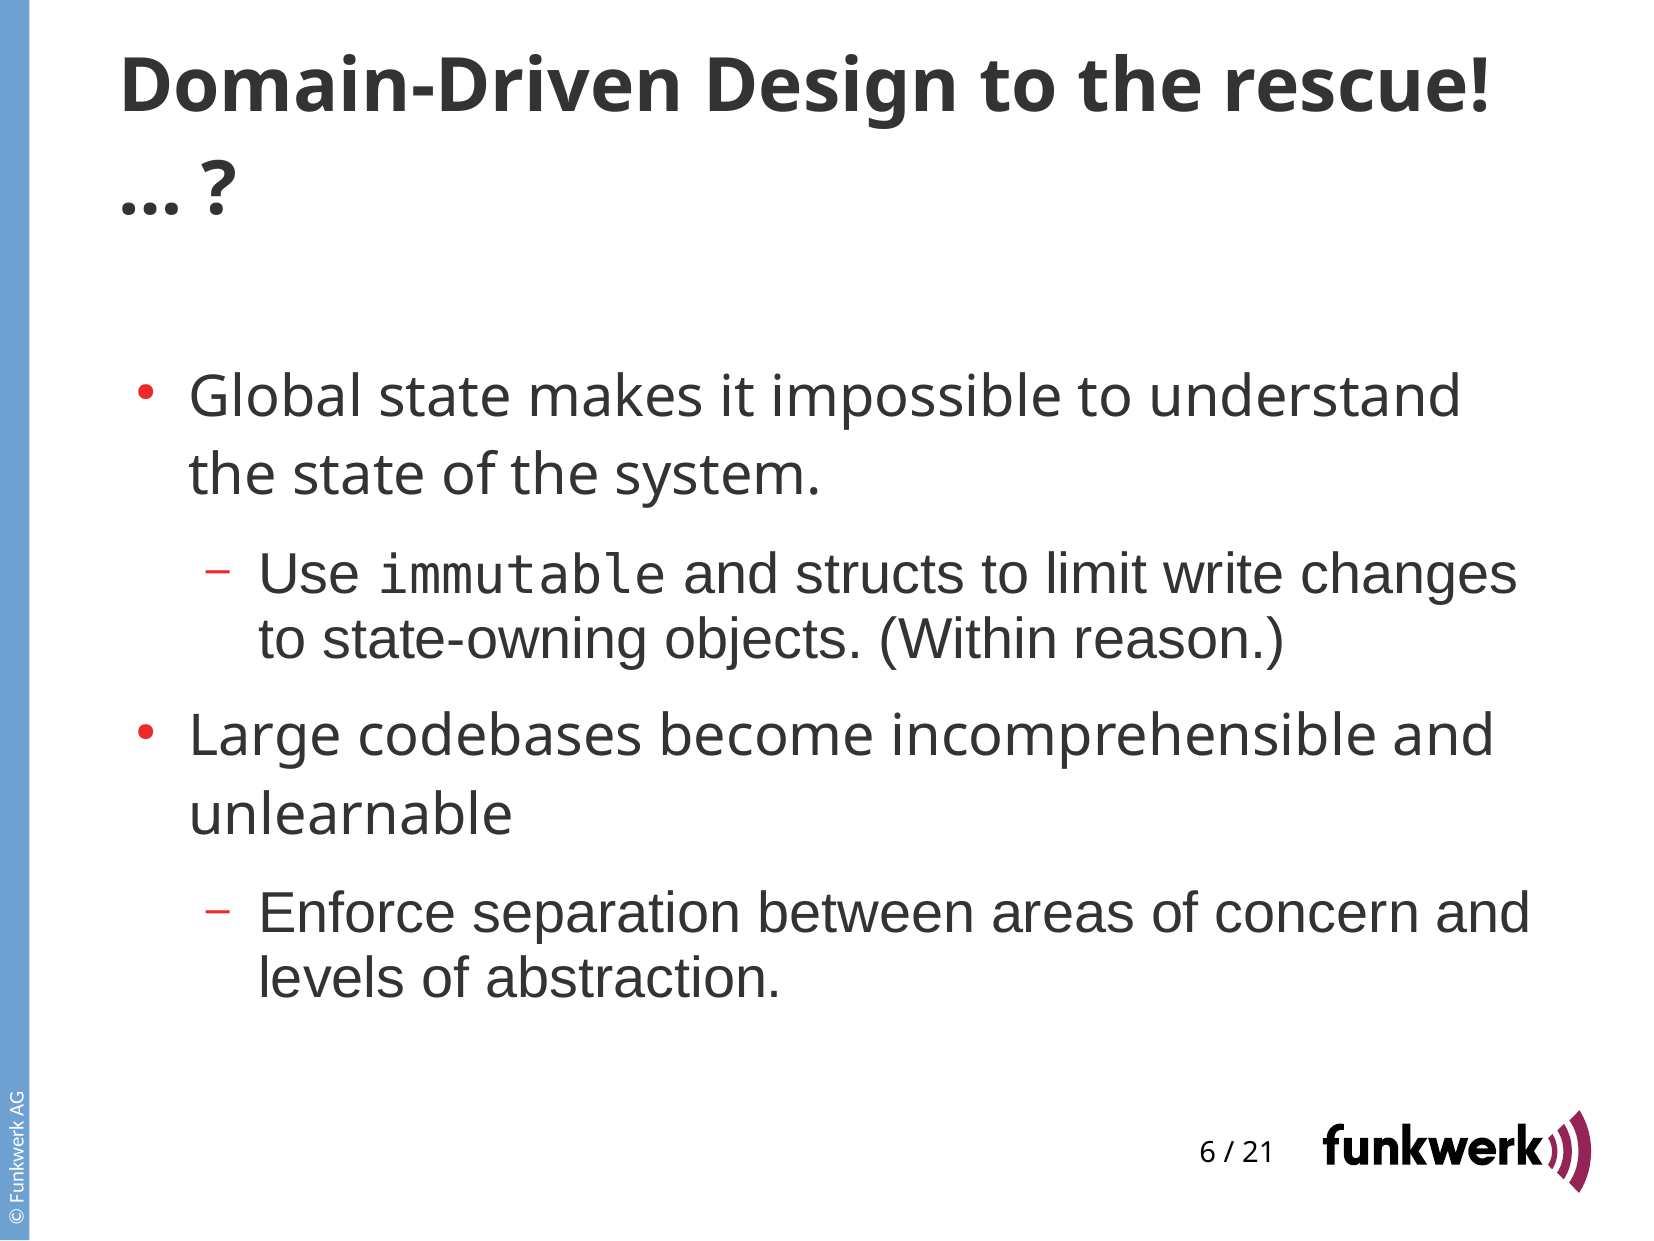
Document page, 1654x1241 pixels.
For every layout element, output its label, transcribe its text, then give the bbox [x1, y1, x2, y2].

list Global state makes it impossible to understand the state of the system. Use immutable and structs to limit write changes to state-owning objects. (Within reason.) Large codebases become incomprehensible and unlearnable Enforce separation between areas of concern and levels of abstraction. [118, 354, 1536, 1074]
title Domain-Driven Design to the rescue! … ? [118, 31, 1571, 237]
